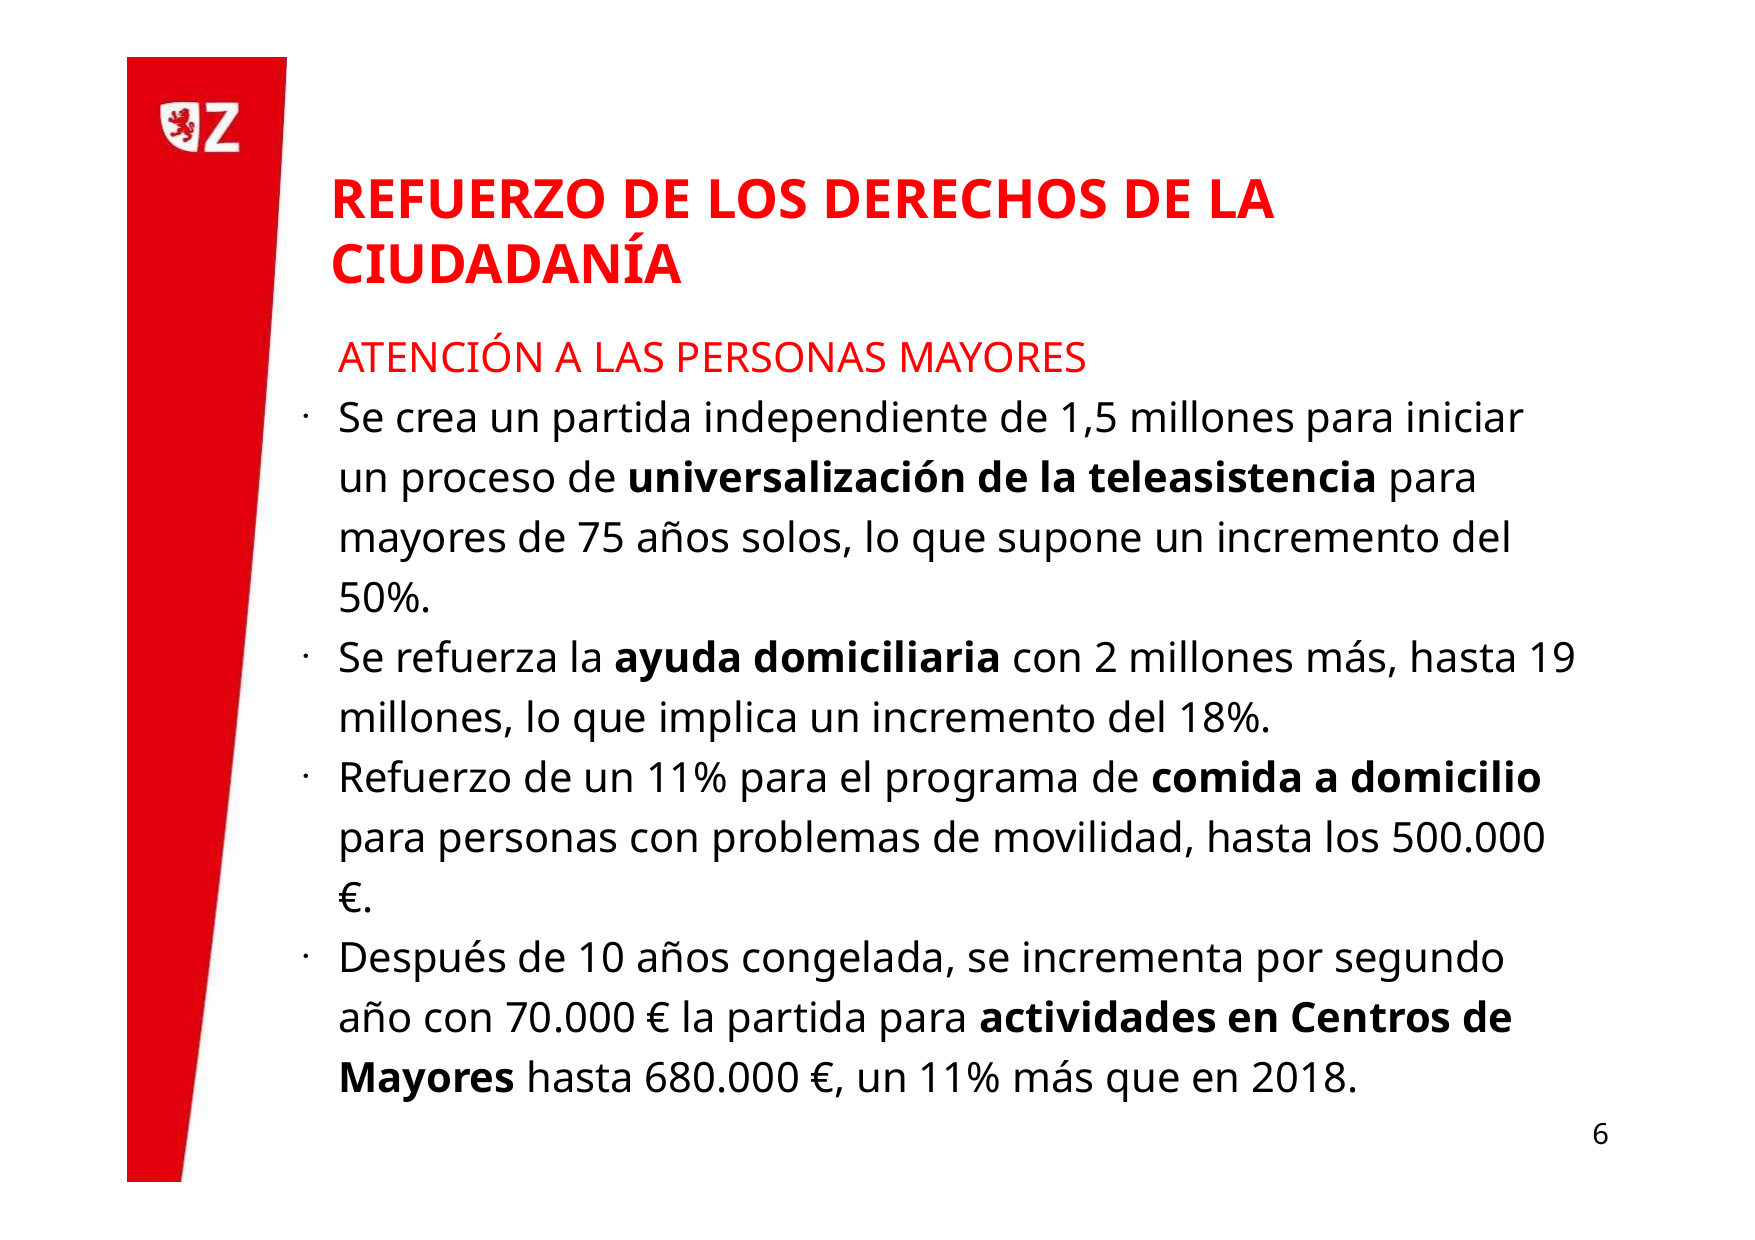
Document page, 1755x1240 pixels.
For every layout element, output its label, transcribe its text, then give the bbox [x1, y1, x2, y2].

picture [127, 57, 288, 1182]
text_box ATENCIÓN A LAS PERSONAS MAYORES Se crea un partida independiente de 1,5 millones para iniciar un proceso de universalización de la teleasistencia para mayores de 75 años solos, lo que supone un incremento del 50%. Se refuerza la ayuda domiciliaria con 2 millones más, hasta 19 millones, lo que implica un incremento del 18%. Refuerzo de un 11% para el programa de comida a domicilio para personas con problemas de movilidad, hasta los 500.000 €. Después de 10 años congelada, se incrementa por segundo año con 70.000 € la partida para actividades en Centros de Mayores hasta 680.000 €, un 11% más que en 2018. [302, 318, 1577, 1072]
text_box REFUERZO DE LOS DERECHOS DE LA CIUDADANÍA [330, 162, 1527, 318]
text_box <número> [1592, 1112, 1617, 1151]
